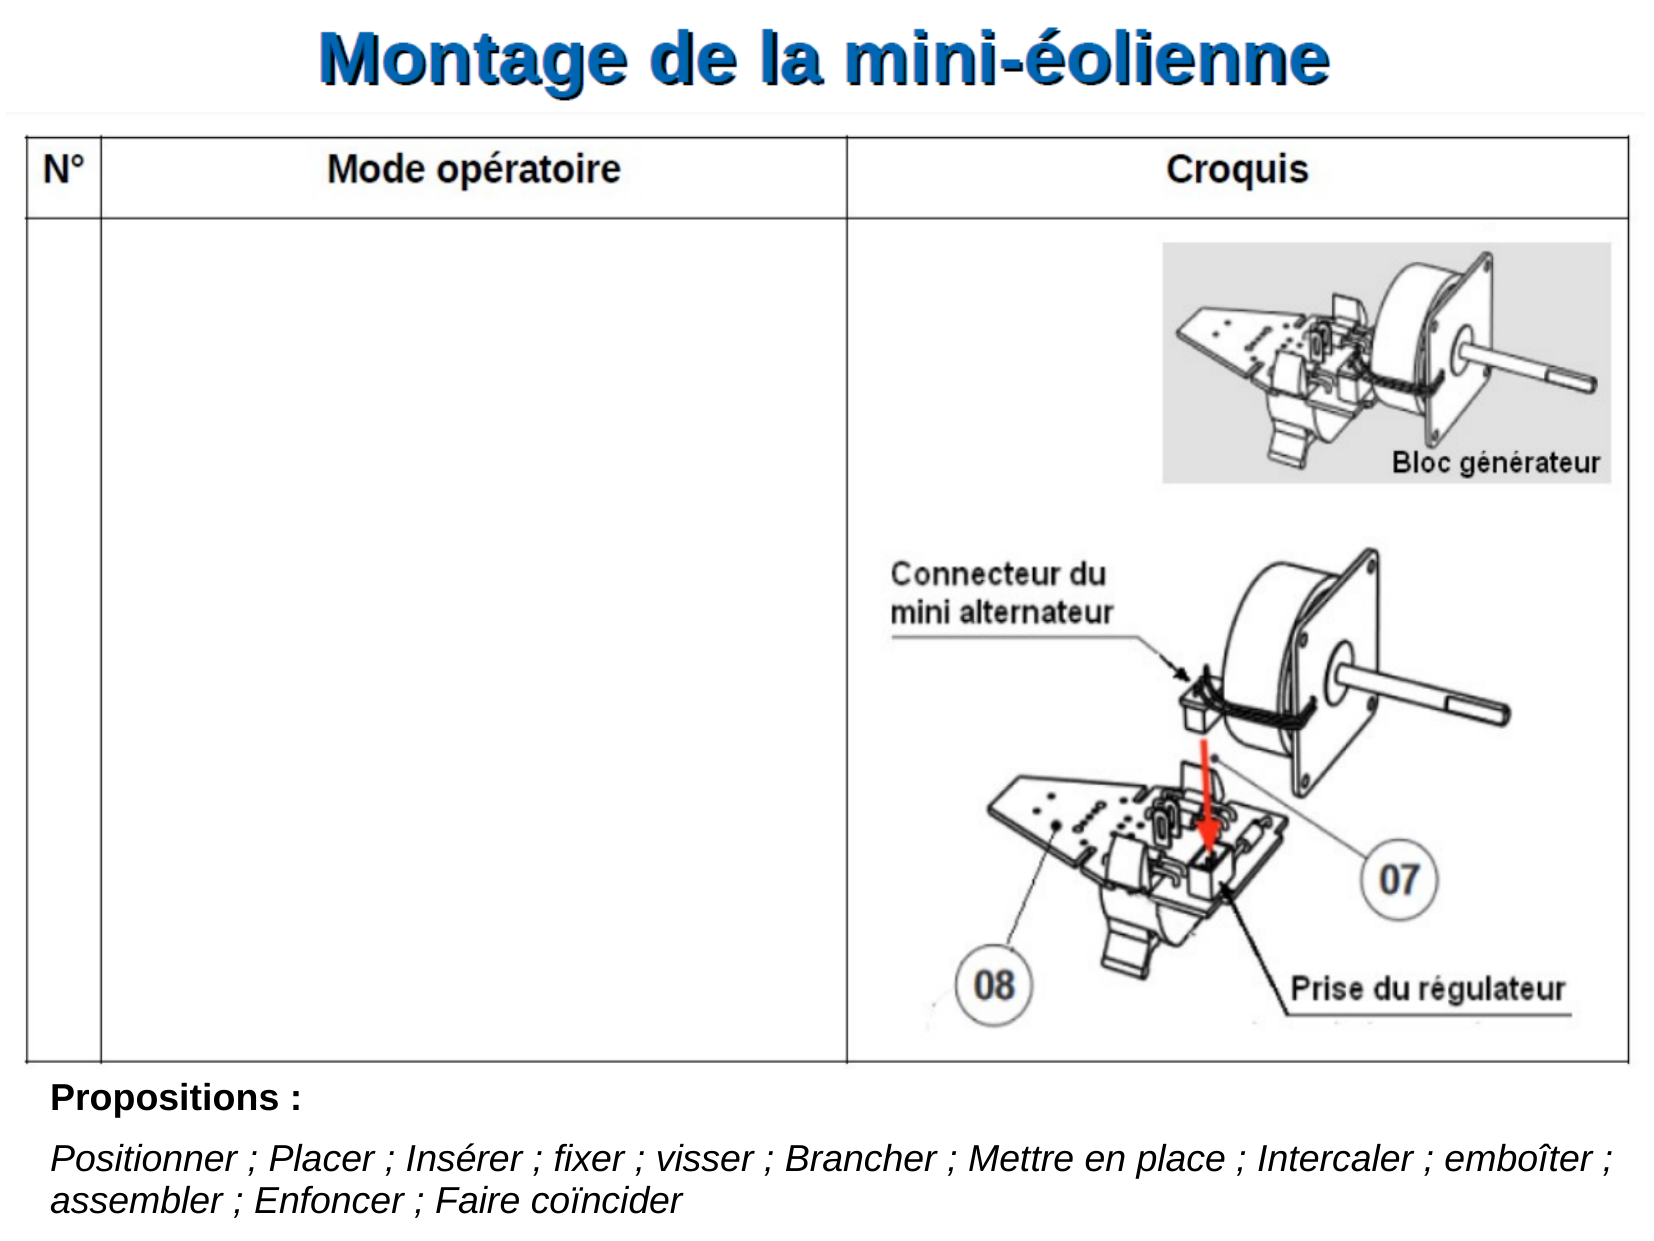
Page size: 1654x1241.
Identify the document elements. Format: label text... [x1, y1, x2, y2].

picture [5, 112, 1645, 1069]
picture [310, 6, 1347, 101]
text_box Propositions : Positionner ; Placer ; Insérer ; fixer ; visser ; Brancher ; Mettre en place ; Intercaler ; emboîter ; assembler ; Enfoncer ; Faire coïncider [35, 1068, 1642, 1230]
